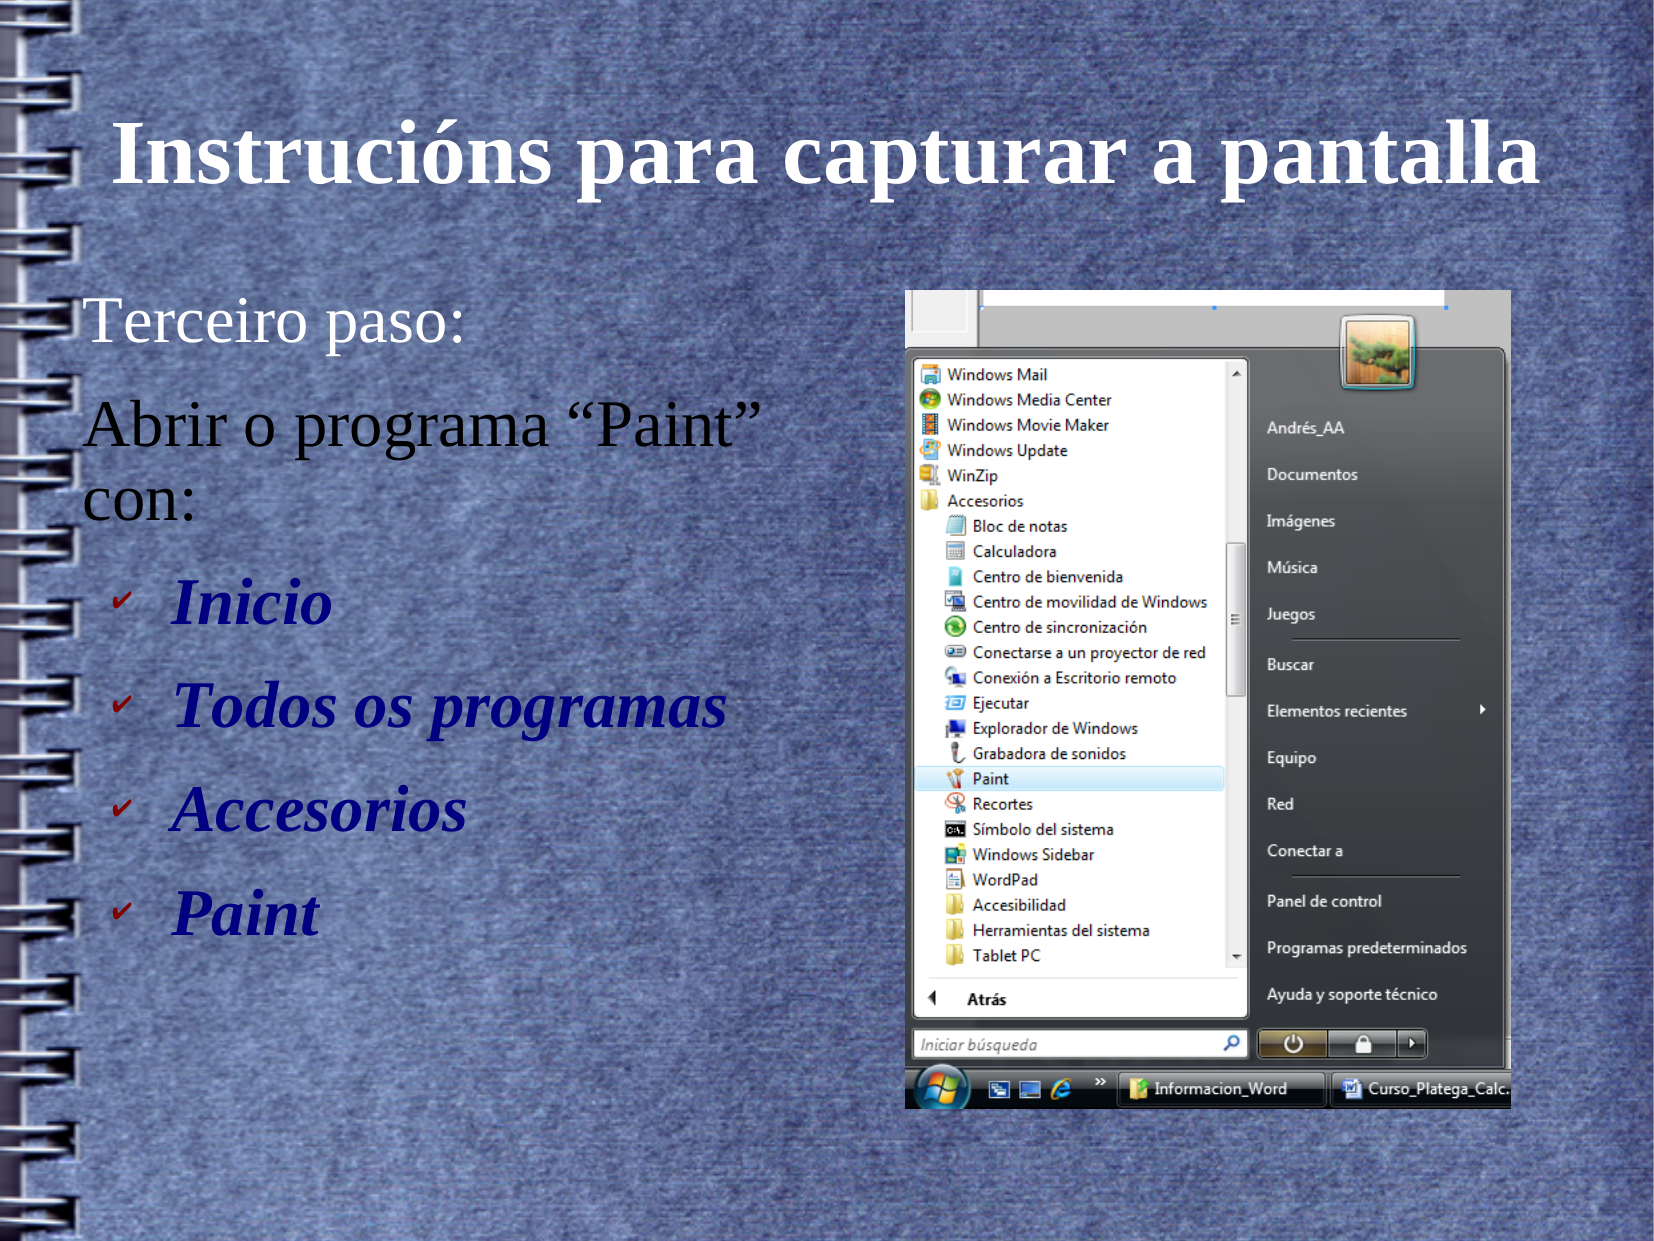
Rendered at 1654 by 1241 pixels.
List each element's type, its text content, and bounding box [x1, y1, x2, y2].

list Terceiro paso: Abrir o programa “Paint” con: Inicio Todos os programas Accesorios Paint [82, 283, 875, 1134]
picture [0, 0, 1654, 1241]
title Instrucións para capturar a pantalla [82, 49, 1571, 257]
